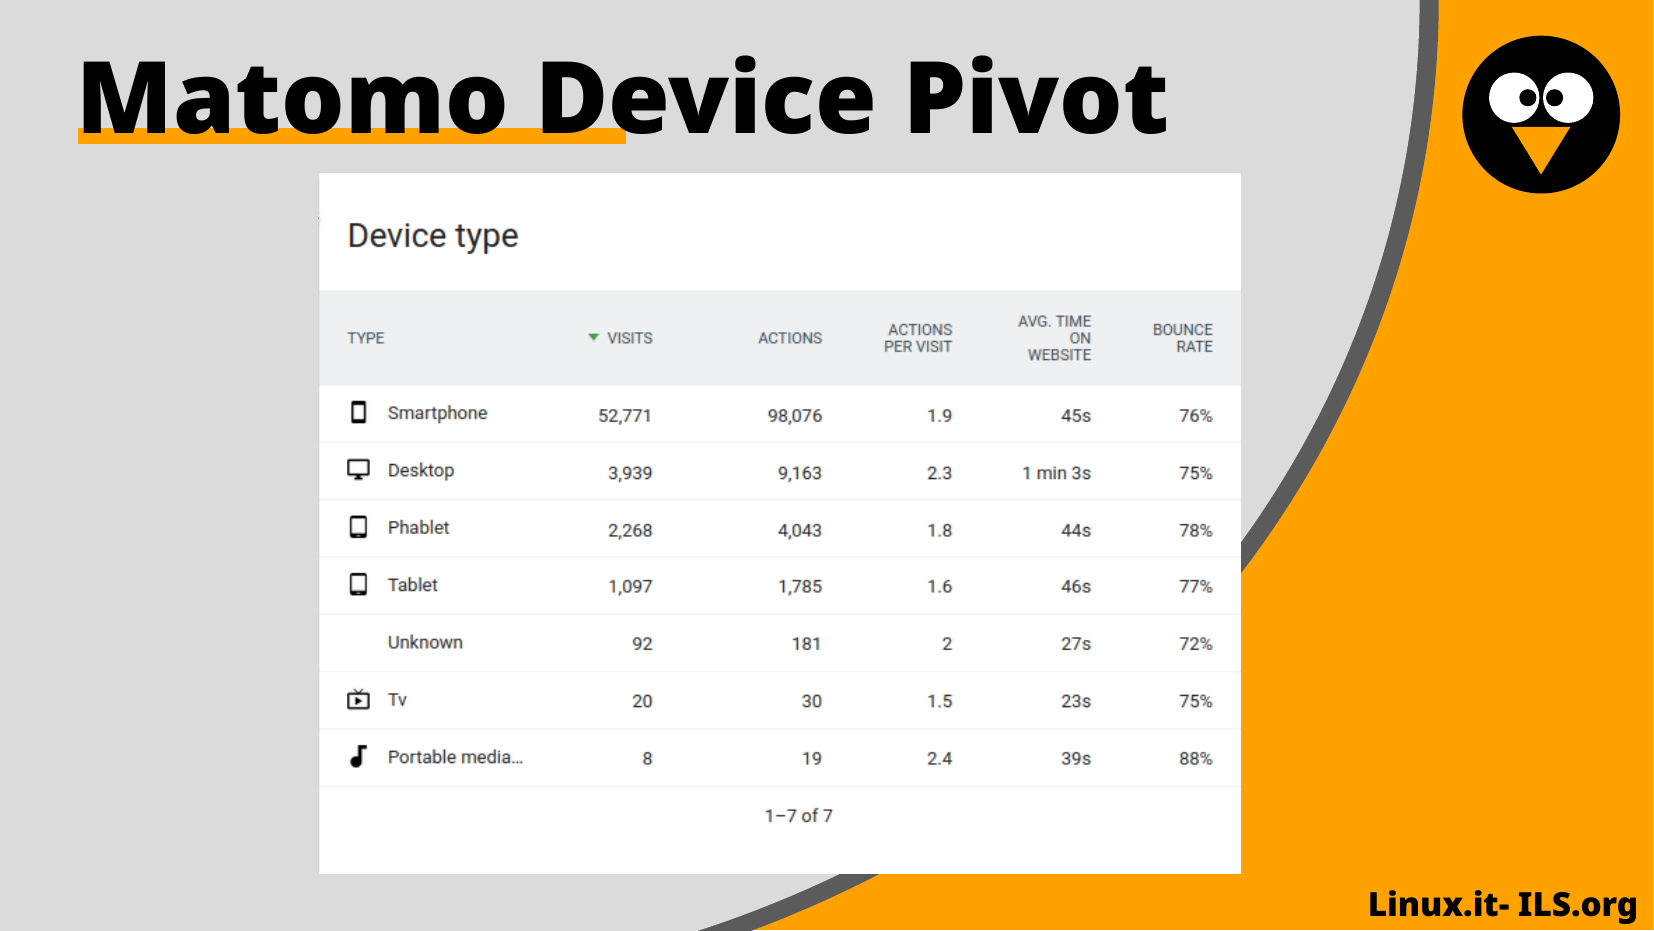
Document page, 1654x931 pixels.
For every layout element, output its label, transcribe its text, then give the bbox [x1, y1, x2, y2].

title Matomo Device Pivot [76, 0, 1347, 209]
text_box Linux.it- ILS.org [1346, 874, 1654, 927]
picture [318, 173, 1241, 875]
